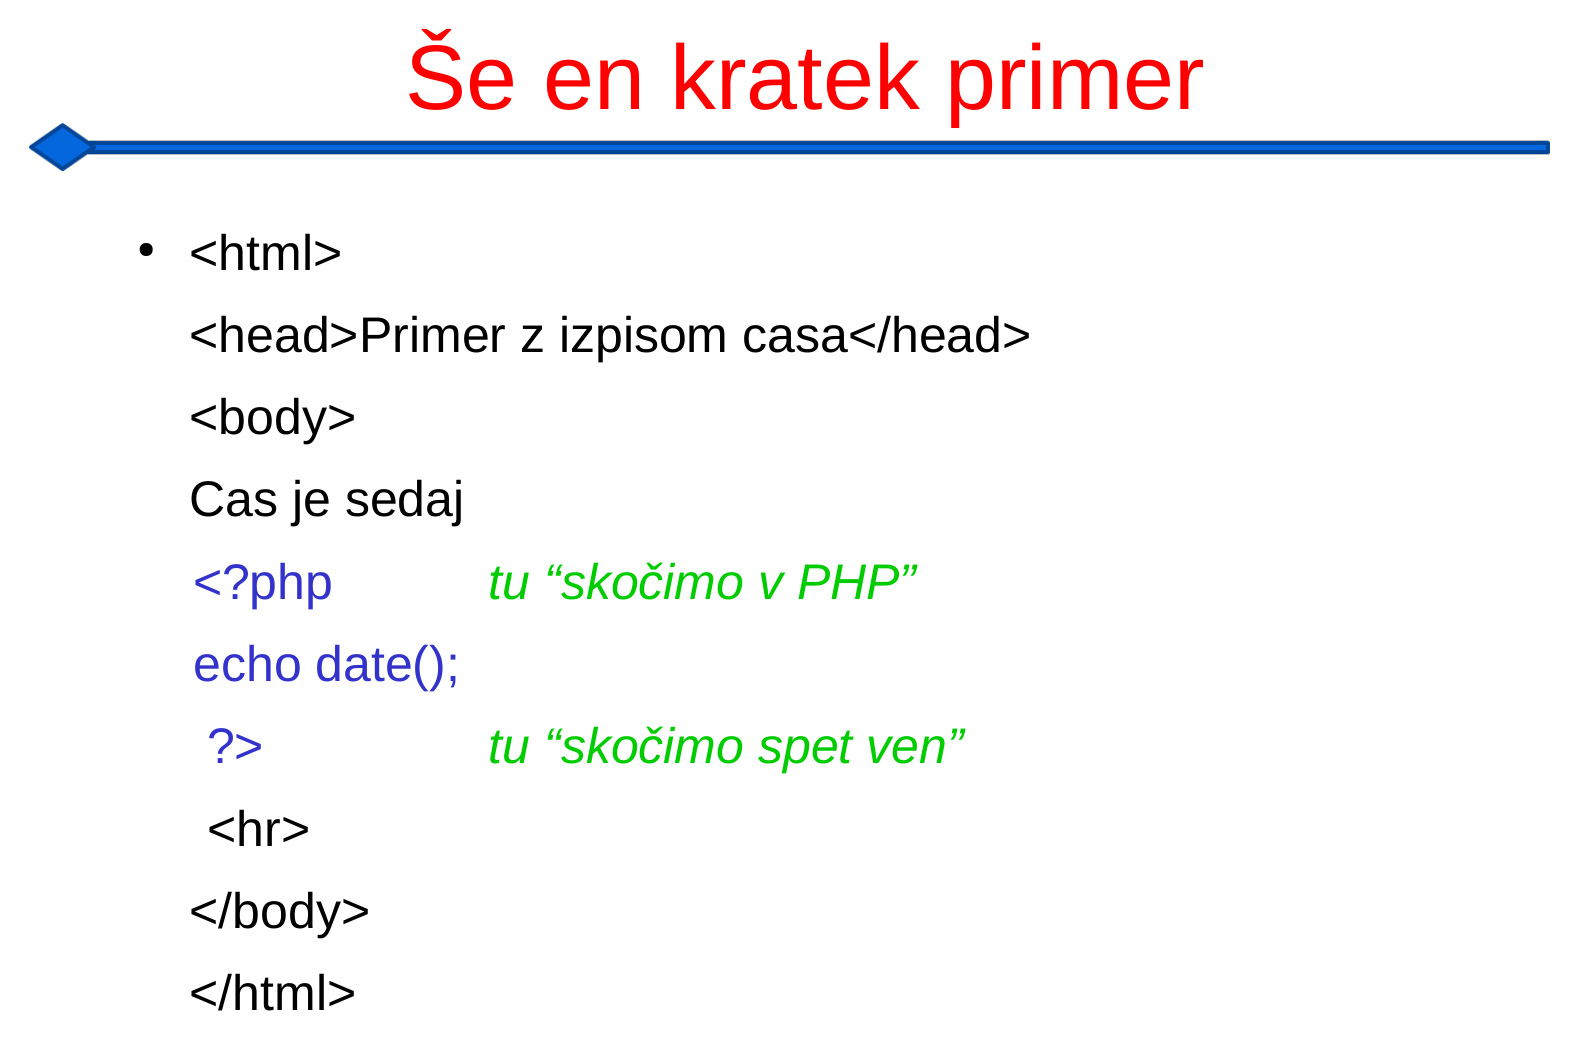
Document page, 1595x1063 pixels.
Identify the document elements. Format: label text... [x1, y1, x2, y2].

list <html> <head>Primer z izpisom casa</head> <body> Cas je sedaj <?php tu “skočimo v PHP” echo date(); ?> tu “skočimo spet ven” <hr> </body> </html> [120, 226, 1380, 1022]
title Še en kratek primer [176, 0, 1436, 157]
picture [28, 122, 1551, 172]
